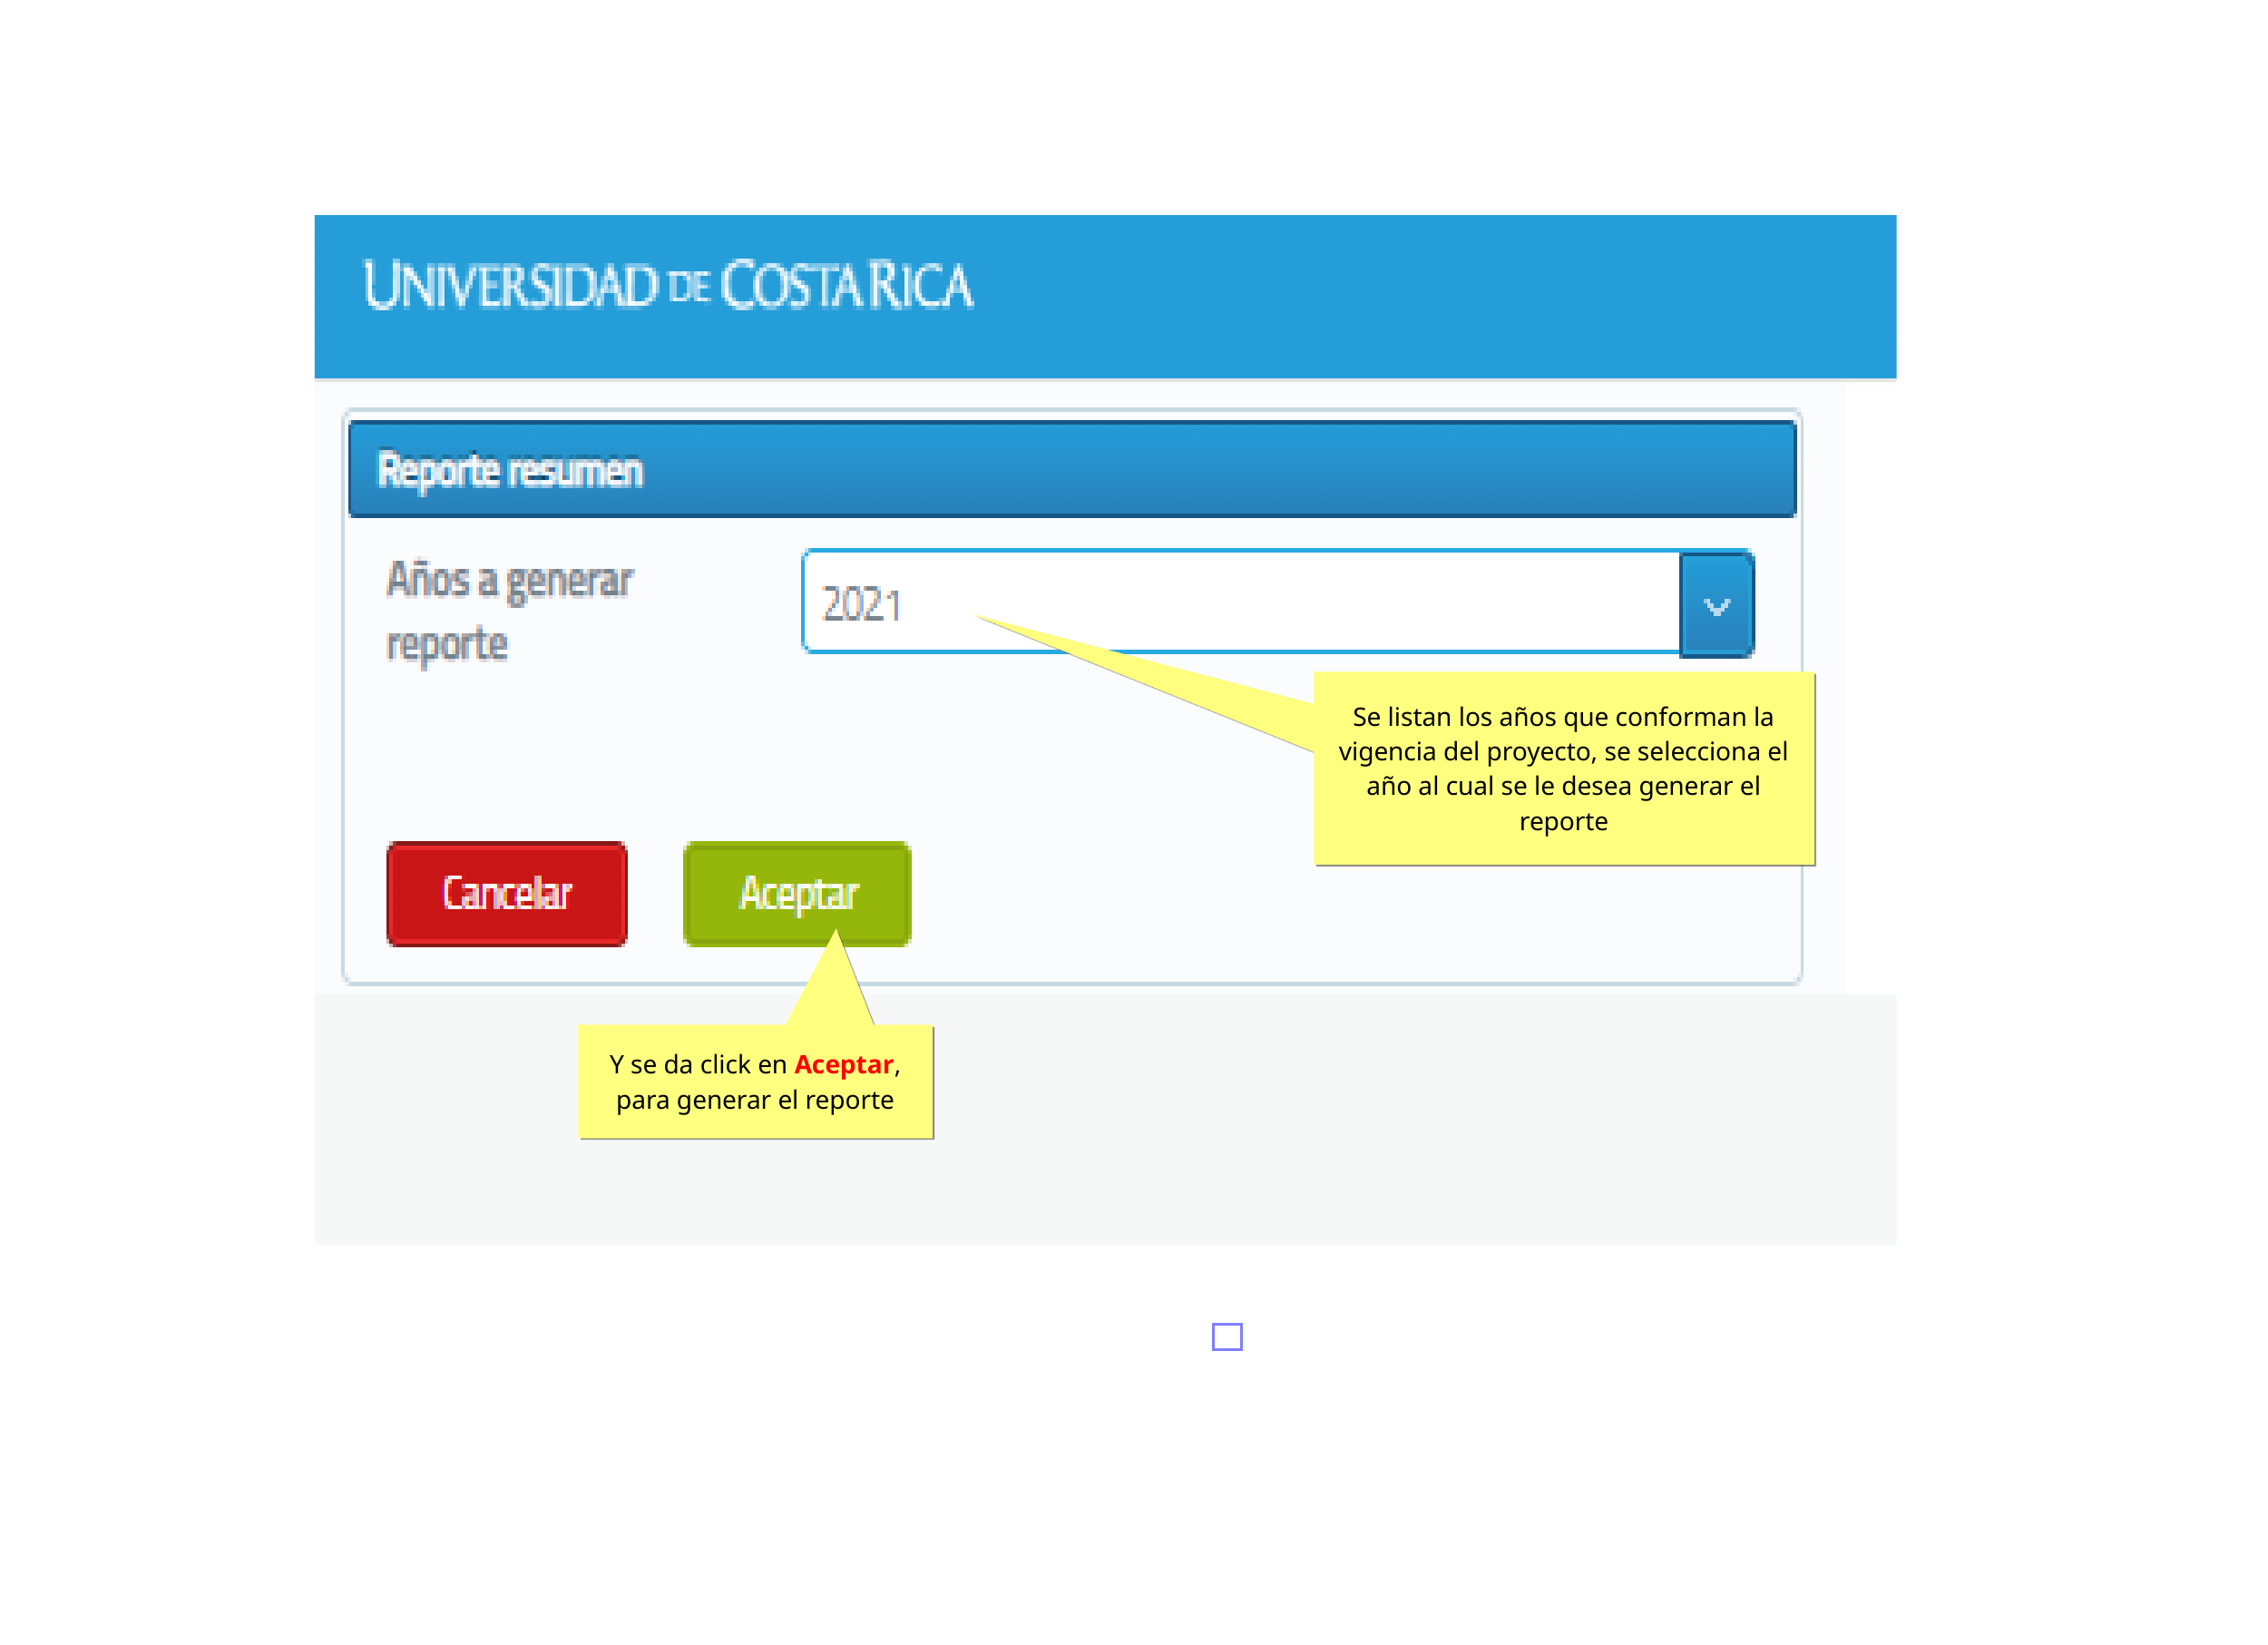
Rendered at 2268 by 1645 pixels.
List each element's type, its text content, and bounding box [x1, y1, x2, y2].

text_box Y se da click en Aceptar, para generar el reporte [578, 928, 934, 1139]
text_box [1213, 1324, 1242, 1349]
picture [314, 215, 1897, 1245]
text_box Se listan los años que conforman la vigencia del proyecto, se selecciona el año al cual se le desea generar el reporte [971, 613, 1814, 866]
